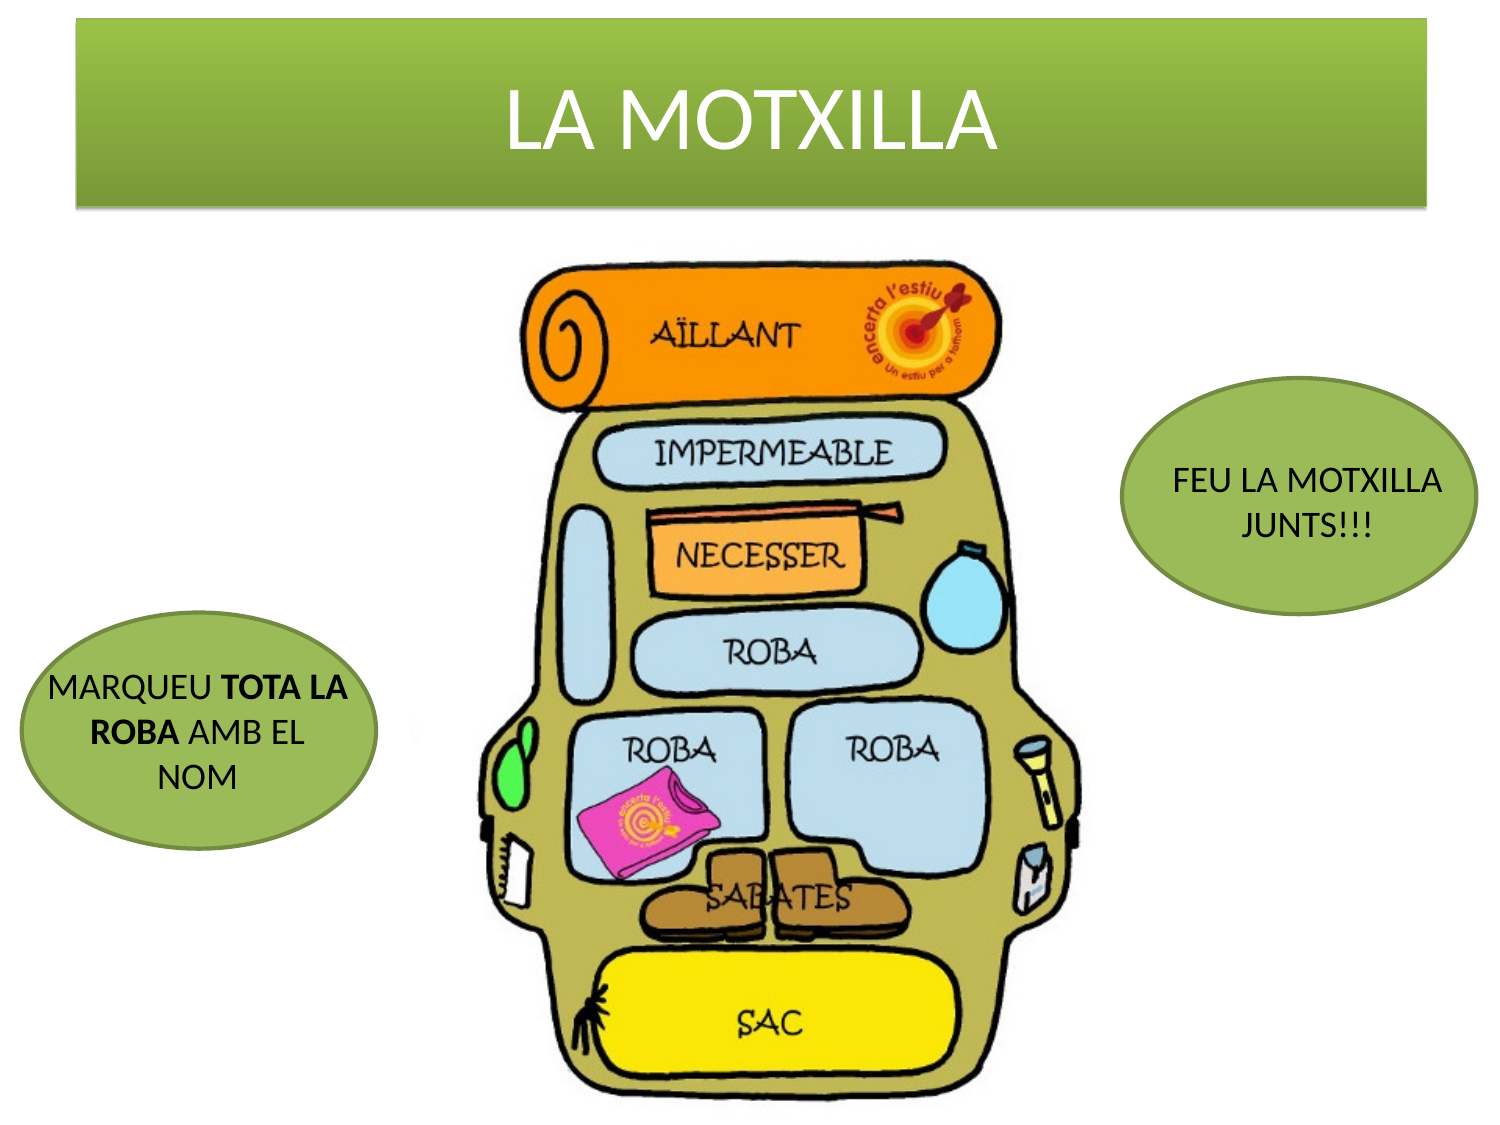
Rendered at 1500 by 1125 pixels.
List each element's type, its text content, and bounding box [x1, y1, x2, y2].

picture [410, 239, 1154, 1125]
text_box FEU LA MOTXILLA JUNTS!!! [1142, 447, 1474, 552]
text_box [64, 612, 334, 654]
text_box [21, 691, 32, 771]
text_box [1143, 552, 1456, 615]
text_box LA MOTXILLA [76, 19, 1427, 207]
text_box [363, 686, 377, 776]
text_box MARQUEU TOTA LA ROBA AMB EL NOM [32, 654, 363, 805]
text_box [1121, 378, 1461, 551]
text_box [61, 805, 337, 849]
